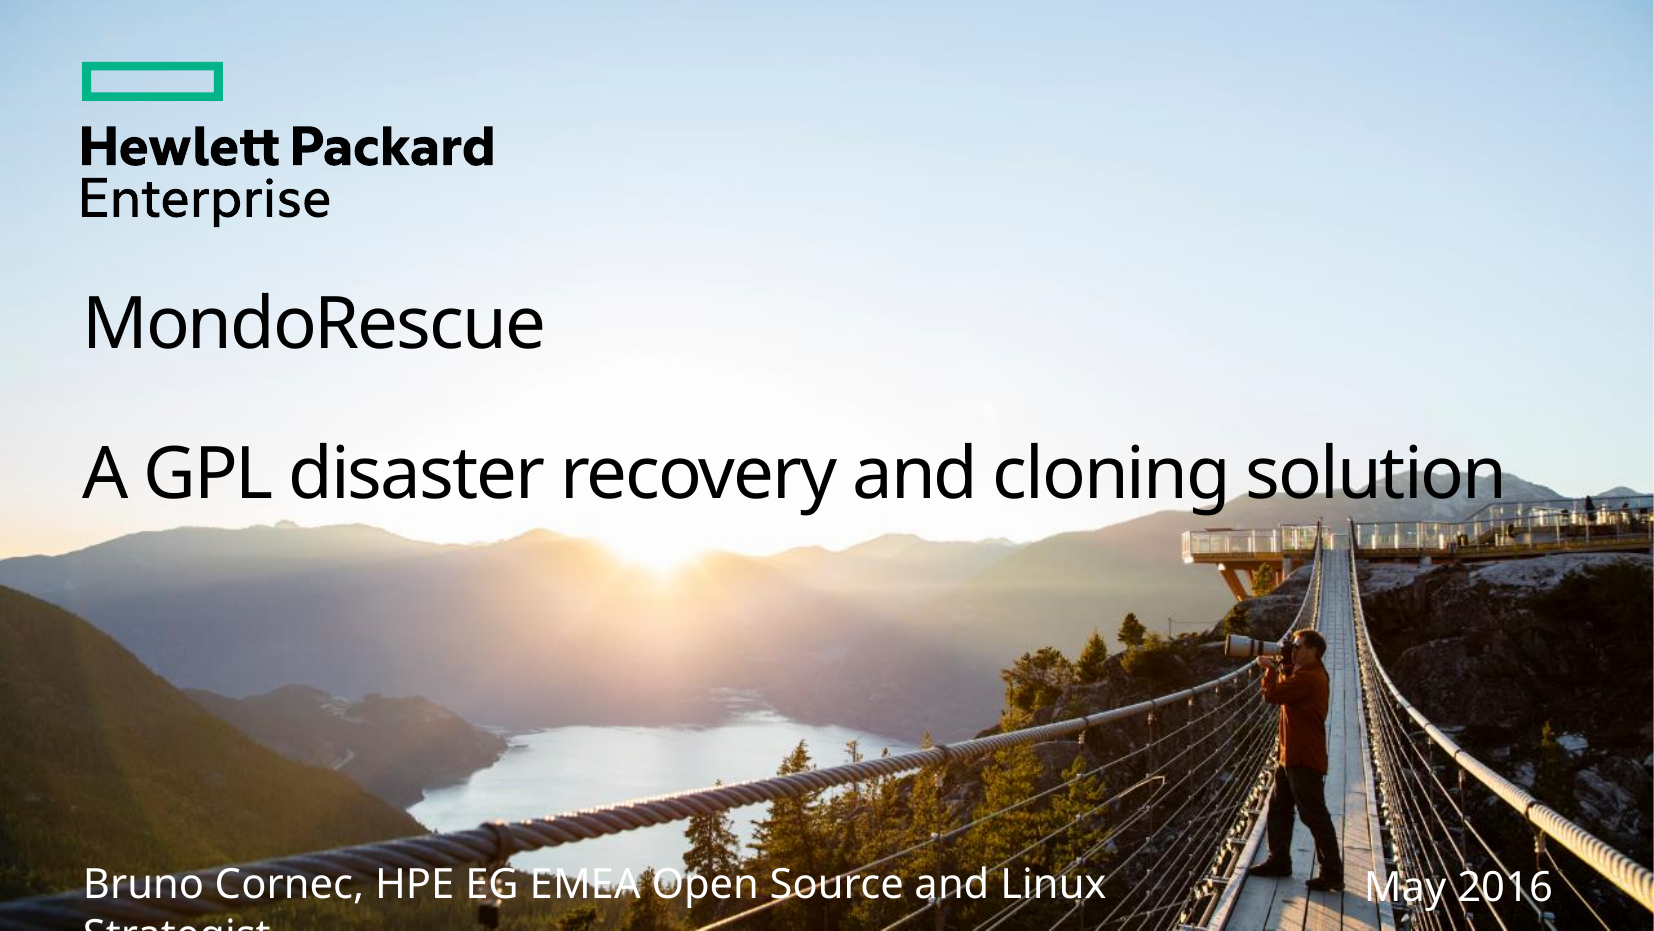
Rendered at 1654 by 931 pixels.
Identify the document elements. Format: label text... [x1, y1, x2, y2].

text_box Bruno Cornec, HPE EG EMEA Open Source and Linux Strategist [82, 804, 1277, 931]
list May 2016 [1363, 859, 1654, 922]
title MondoRescue A GPL disaster recovery and cloning solution [82, 214, 1602, 524]
picture [0, 0, 1654, 931]
